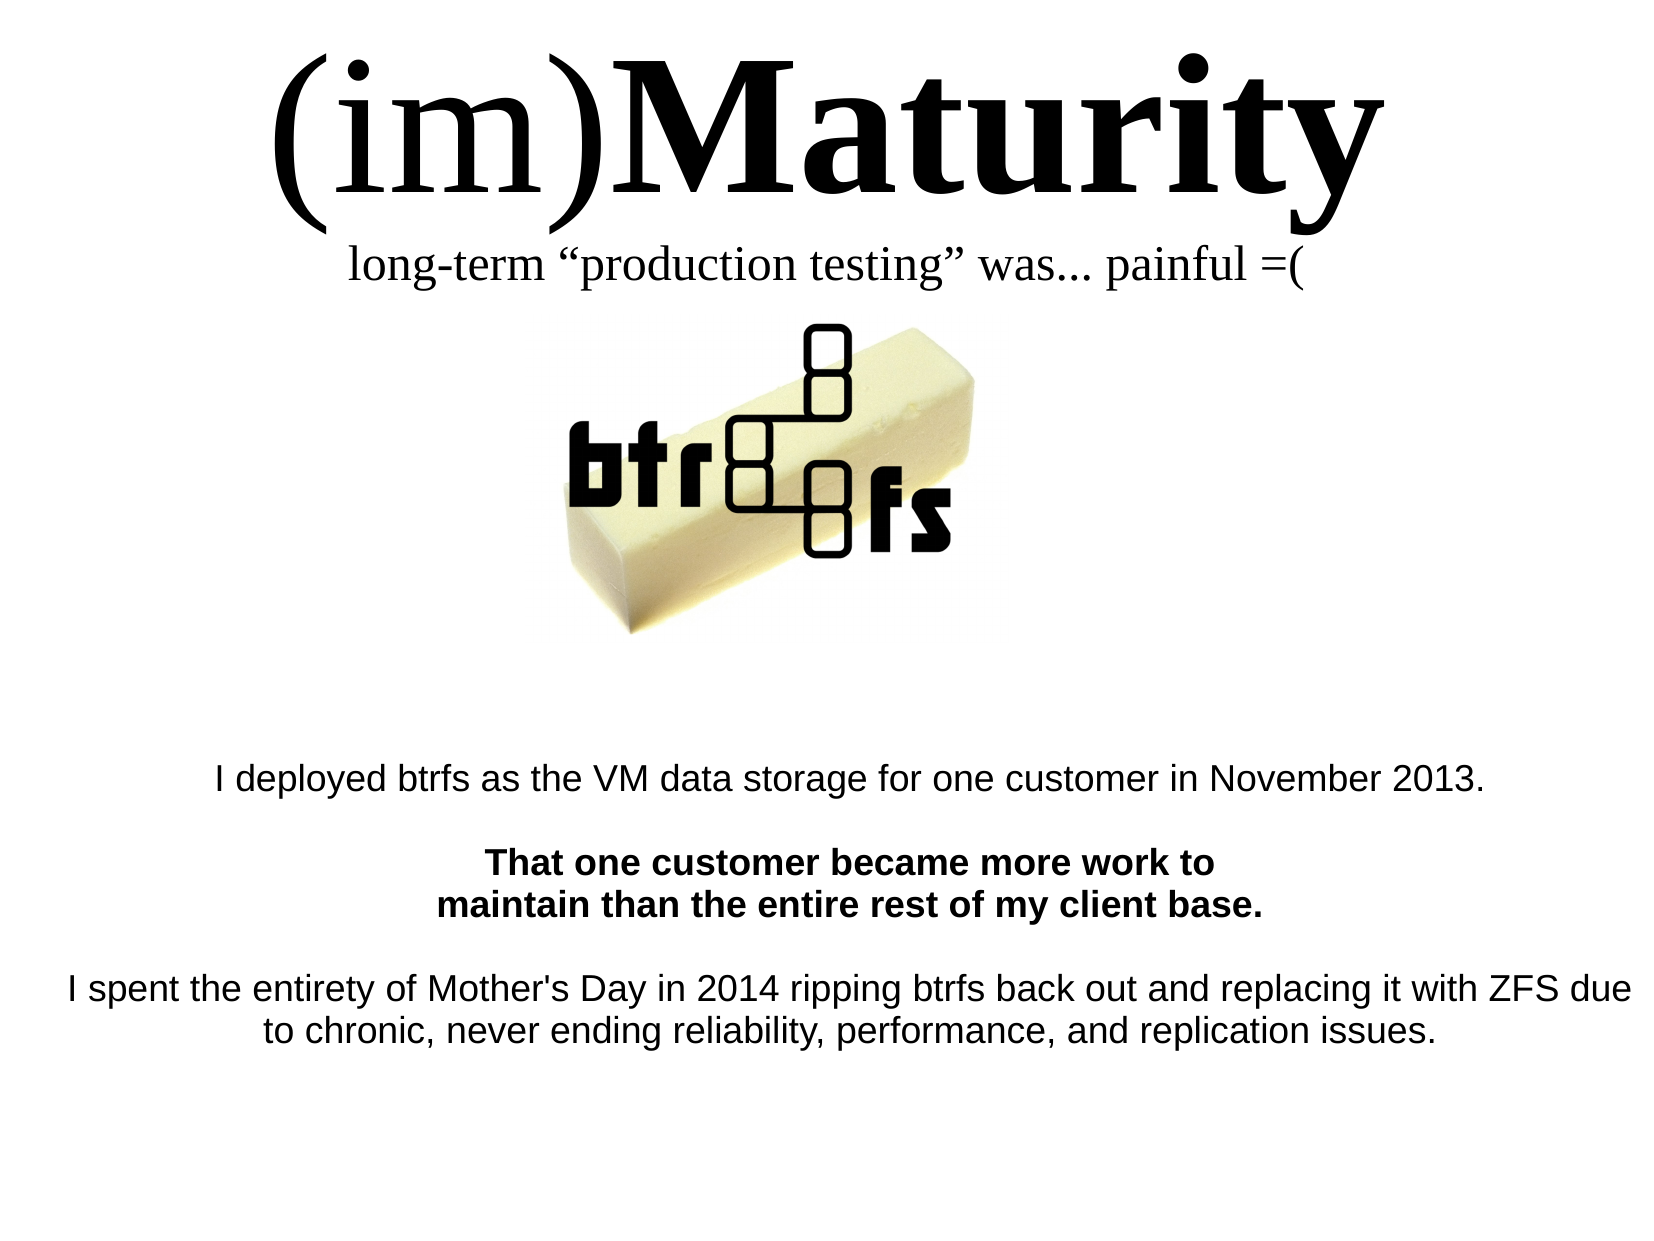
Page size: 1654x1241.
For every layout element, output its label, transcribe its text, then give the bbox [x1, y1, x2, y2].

picture [525, 314, 1009, 643]
table_header I deployed btrfs as the VM data storage for one customer in November 2013. That one customer became more work to maintain than the entire rest of my client base. I spent the entirety of Mother's Day in 2014 ripping btrfs back out and replacing it with ZFS due to chronic, never ending reliability, performance, and replication issues. [15, 750, 1650, 1241]
title (im)Maturity long-term “production testing” was... painful =( [0, 14, 1654, 292]
